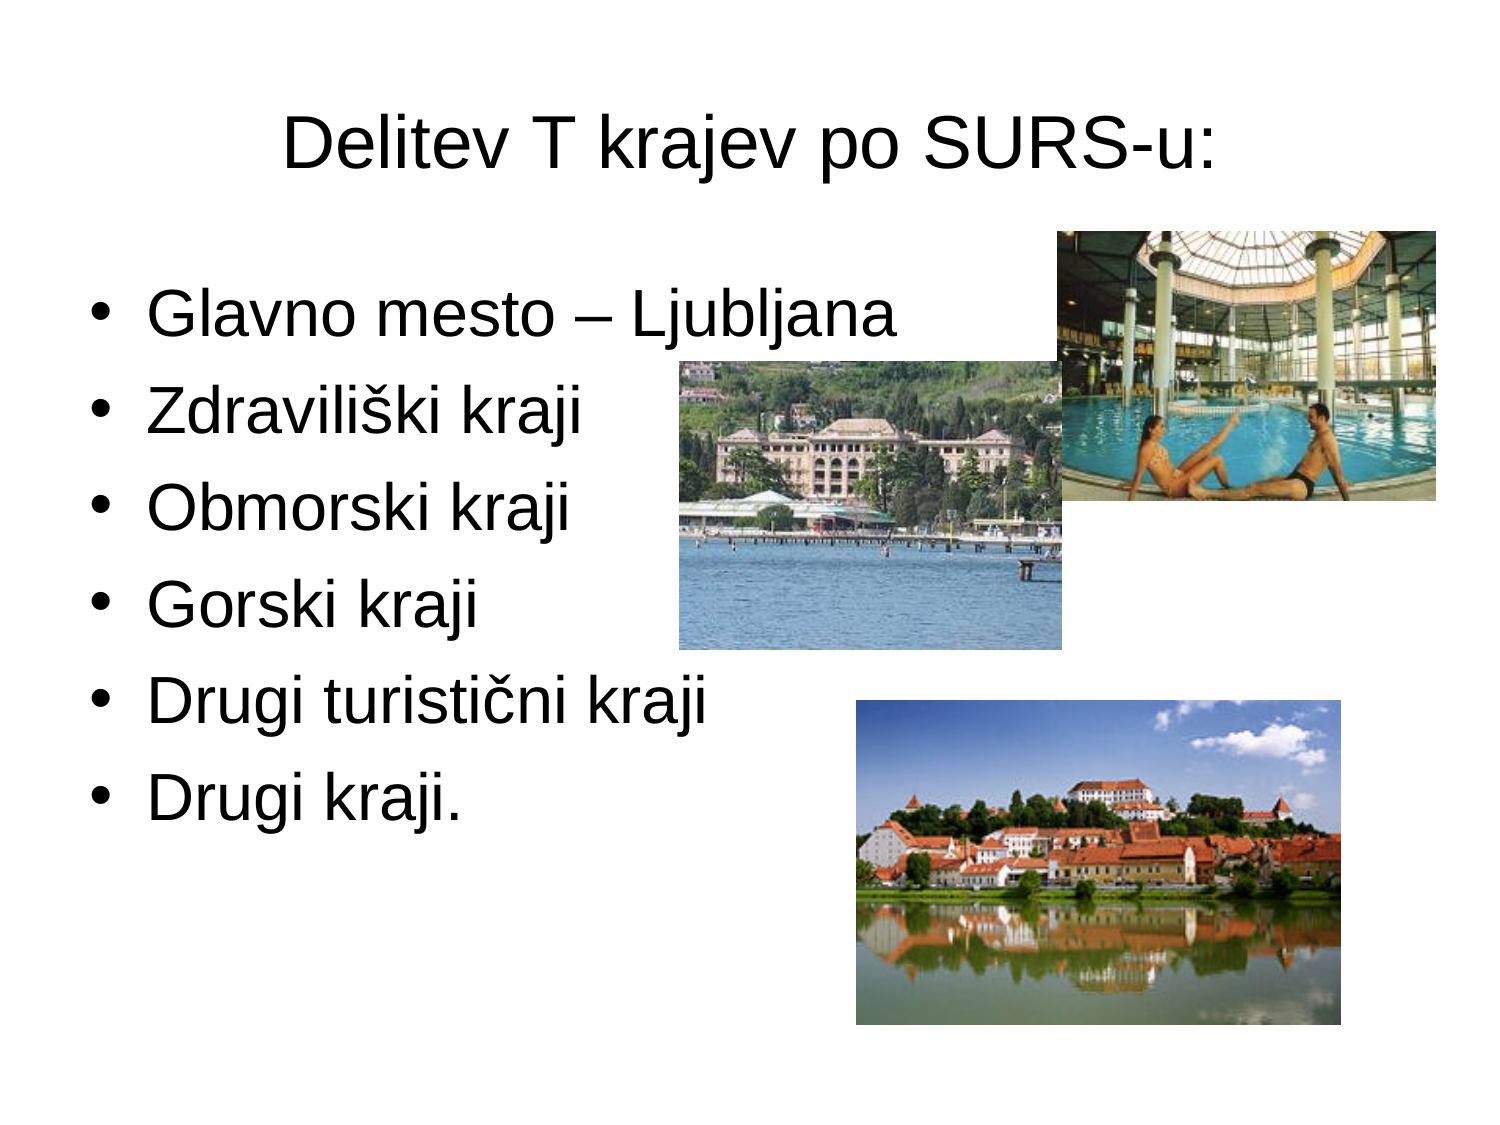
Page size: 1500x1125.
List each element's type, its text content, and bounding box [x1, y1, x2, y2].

picture [679, 231, 1436, 650]
list Glavno mesto – Ljubljana Zdraviliški kraji Obmorski kraji Gorski kraji Drugi turistični kraji Drugi kraji. [75, 262, 1426, 1006]
picture [856, 700, 1341, 1025]
title Delitev T krajev po SURS-u: [75, 45, 1426, 233]
